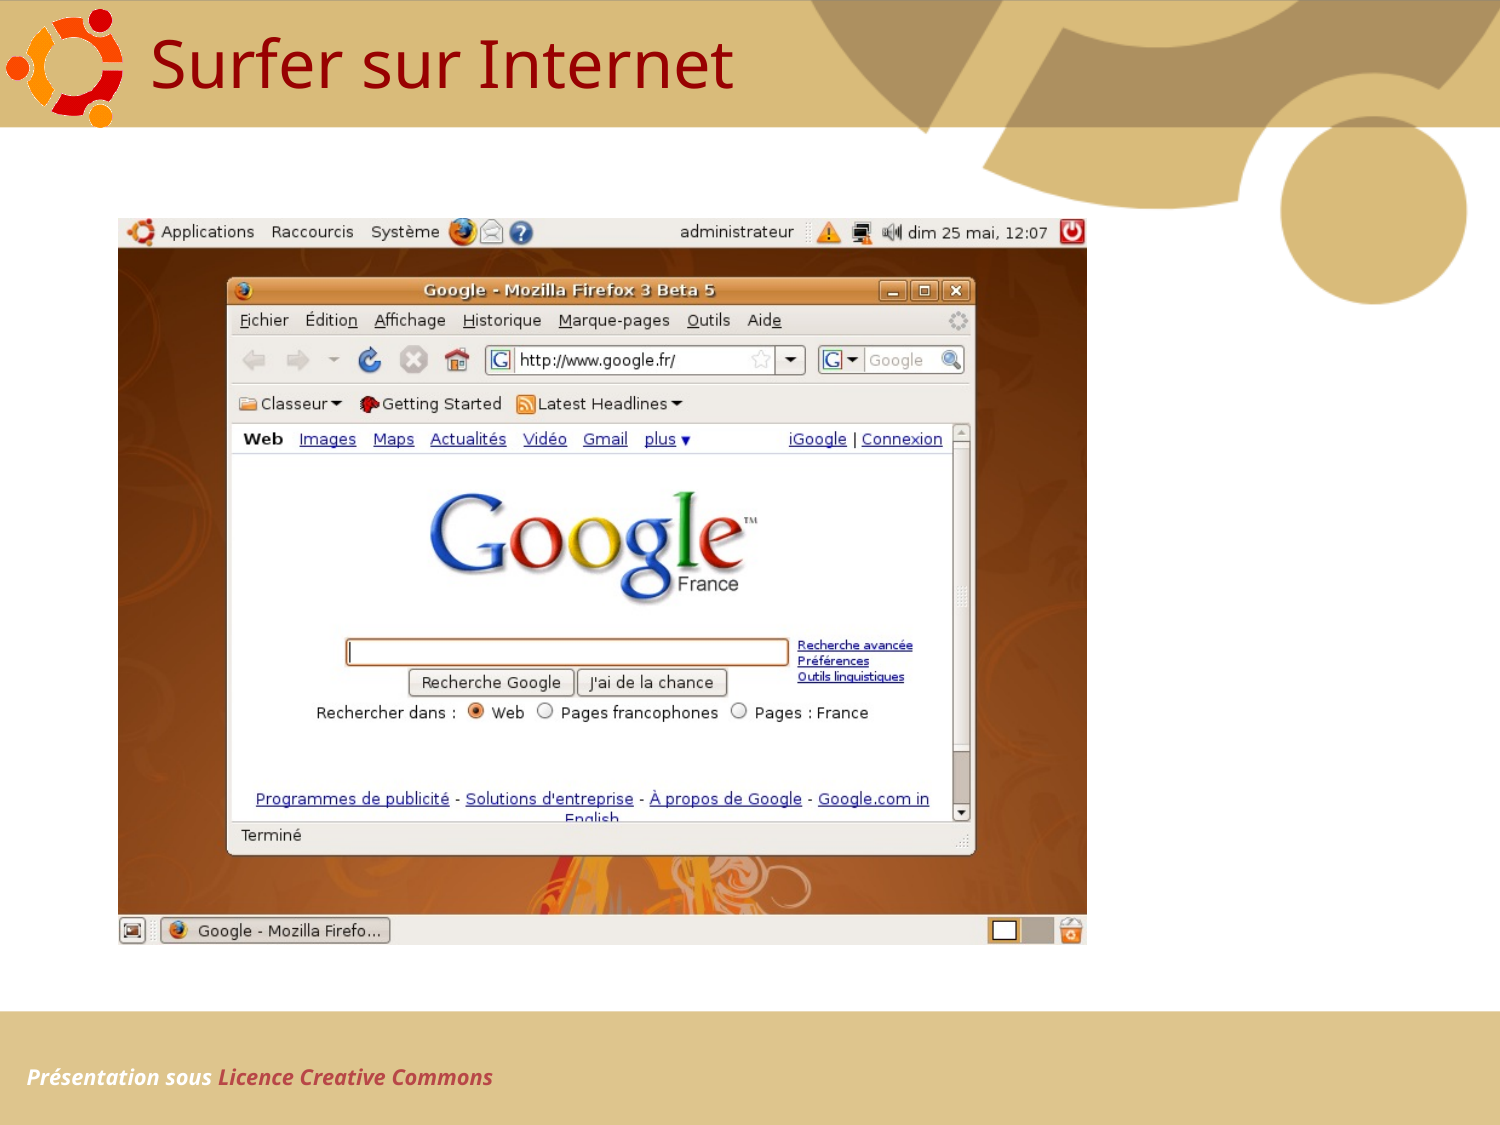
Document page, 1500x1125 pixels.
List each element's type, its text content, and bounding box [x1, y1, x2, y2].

title Surfer sur Internet [135, 0, 1418, 160]
picture [0, 0, 1500, 945]
